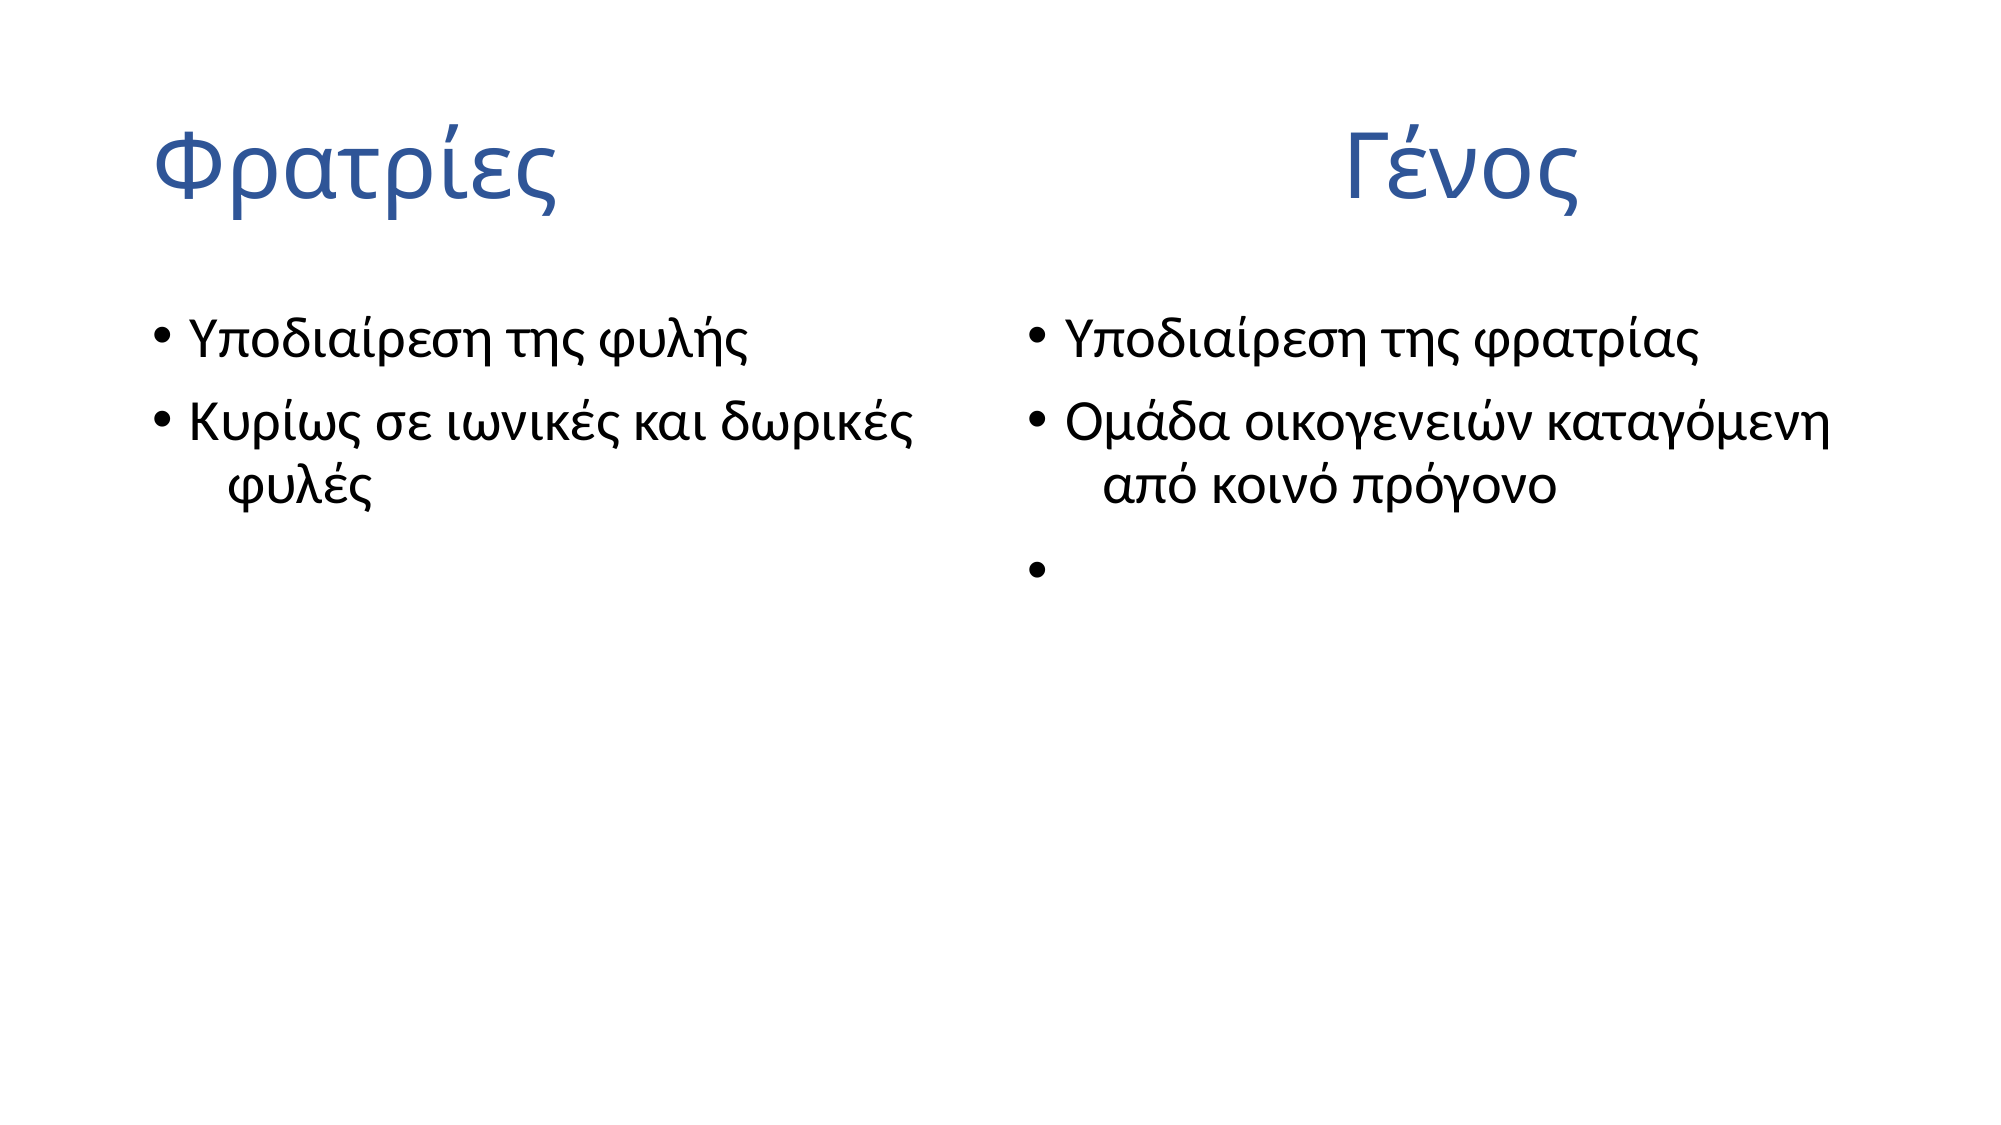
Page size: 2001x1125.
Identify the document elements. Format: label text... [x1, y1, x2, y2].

title Φρατρίες Γένος [137, 59, 1863, 278]
list Υποδιαίρεση της φυλής Κυρίως σε ιωνικές και δωρικές φυλές [137, 299, 988, 1014]
list Υποδιαίρεση της φρατρίας Ομάδα οικογενειών καταγόμενη από κοινό πρόγονο [1012, 299, 1863, 1014]
